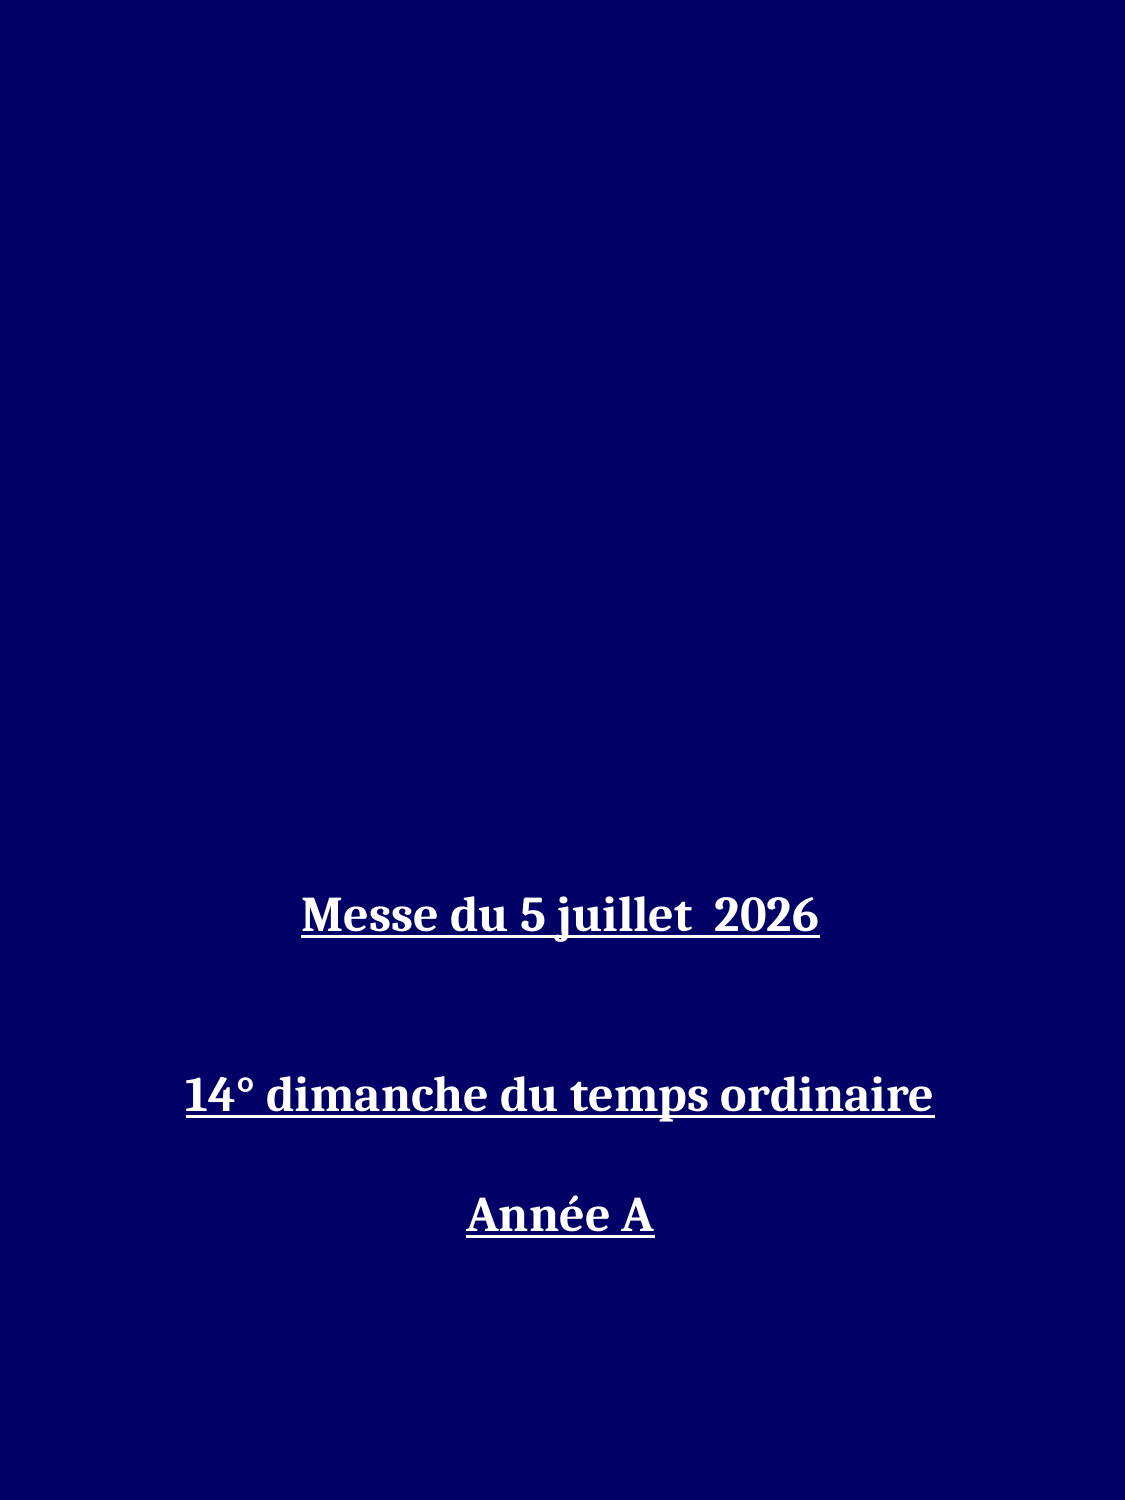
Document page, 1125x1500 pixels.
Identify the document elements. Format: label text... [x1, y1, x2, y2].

text_box Messe du 5 juillet 2026 14° dimanche du temps ordinaire Année A [170, 874, 950, 1250]
